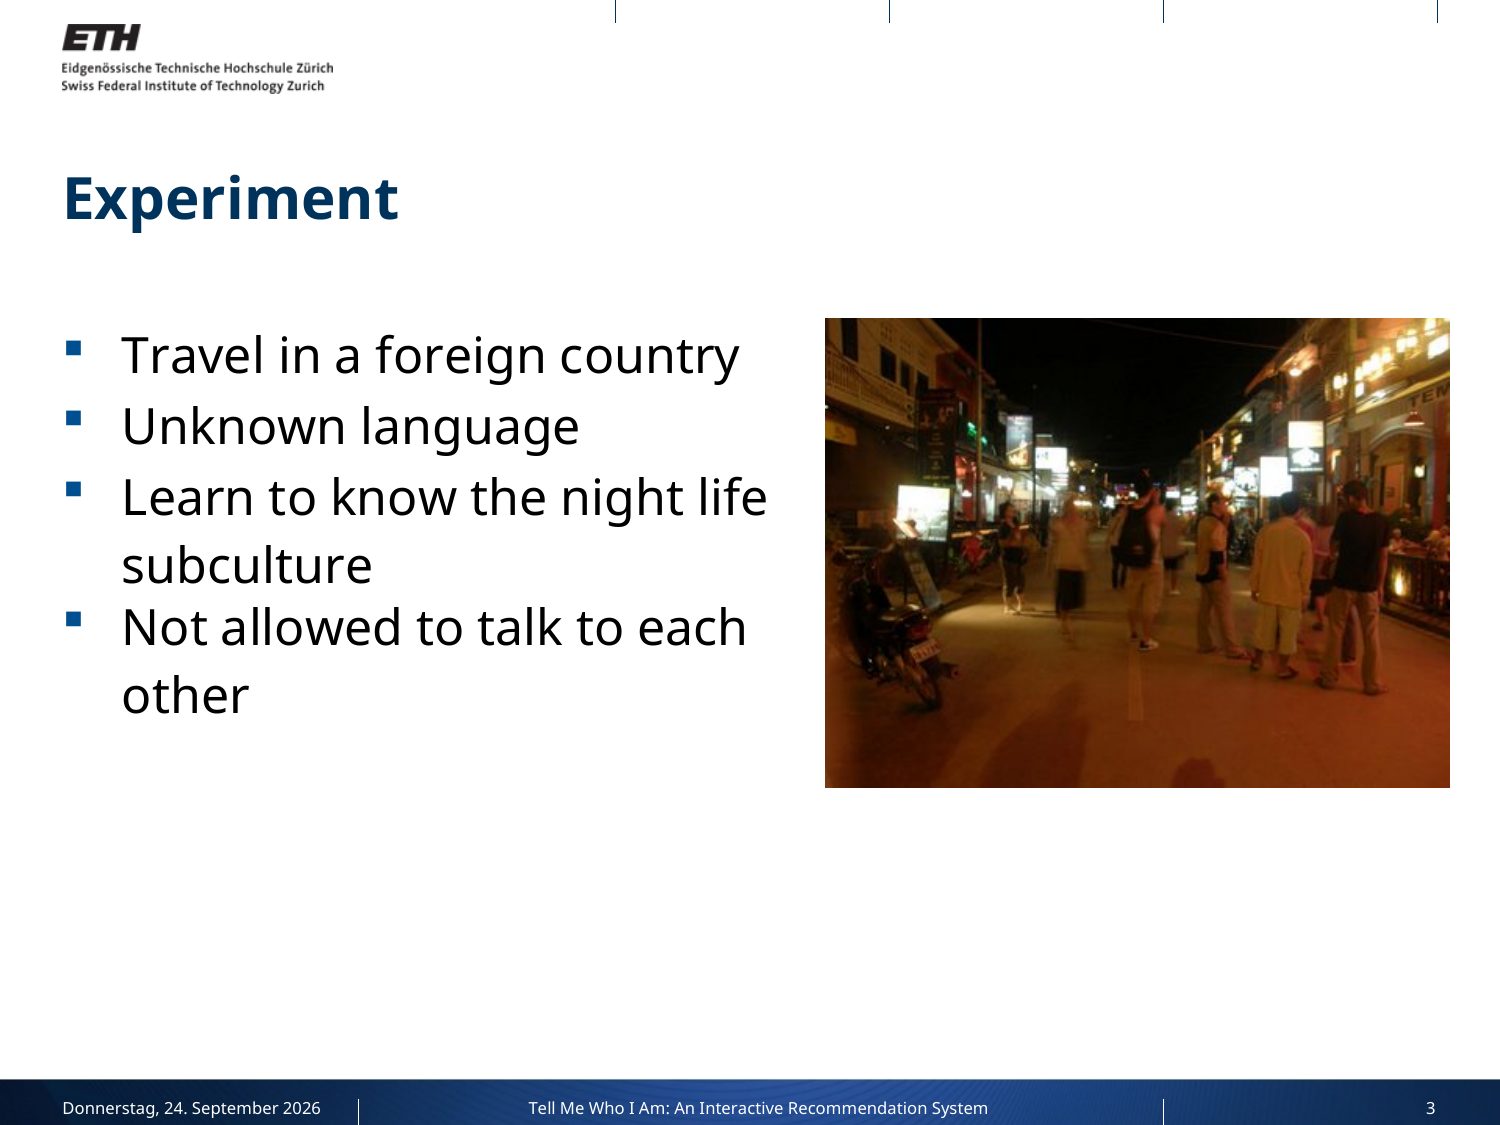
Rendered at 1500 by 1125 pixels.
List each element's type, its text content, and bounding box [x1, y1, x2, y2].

list Unknown language [62, 390, 825, 450]
title Experiment [62, 157, 1438, 296]
picture [825, 318, 1450, 788]
picture [62, 24, 333, 94]
list Travel in a foreign country [62, 319, 825, 379]
list Not allowed to talk to each other [62, 591, 788, 709]
picture [0, 1078, 1500, 1125]
list Learn to know the night life subculture [62, 461, 788, 579]
